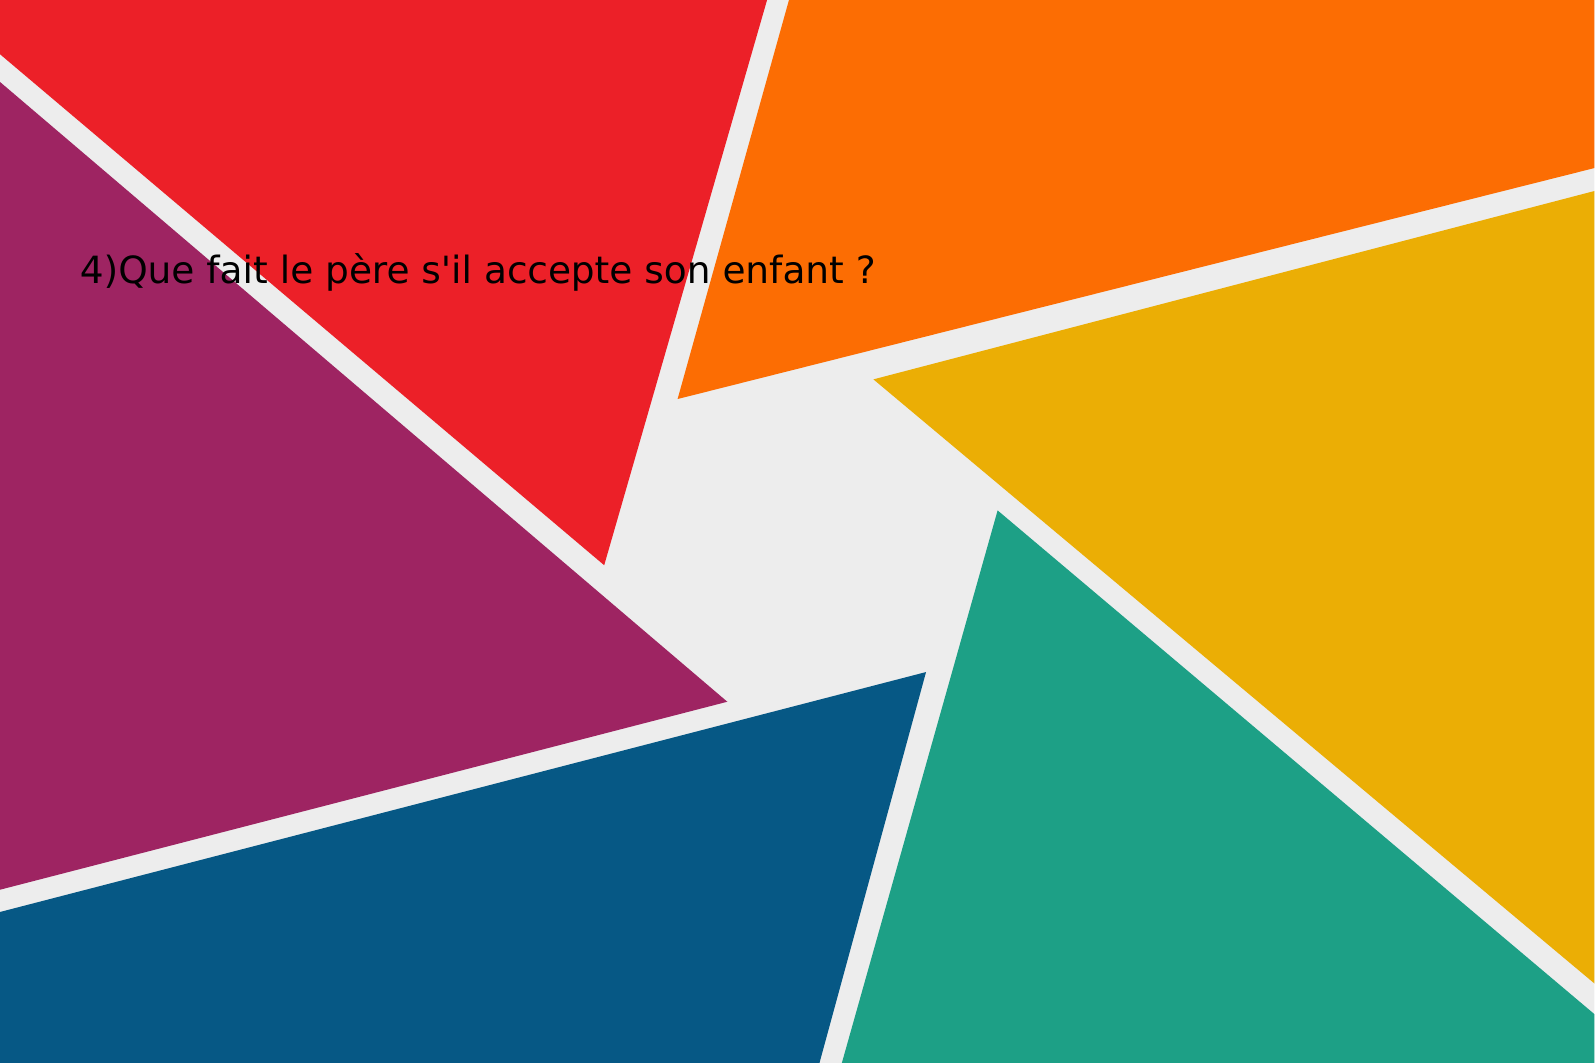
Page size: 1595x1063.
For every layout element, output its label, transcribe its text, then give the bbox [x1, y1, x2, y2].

list 4)Que fait le père s'il accepte son enfant ? [79, 248, 1515, 866]
